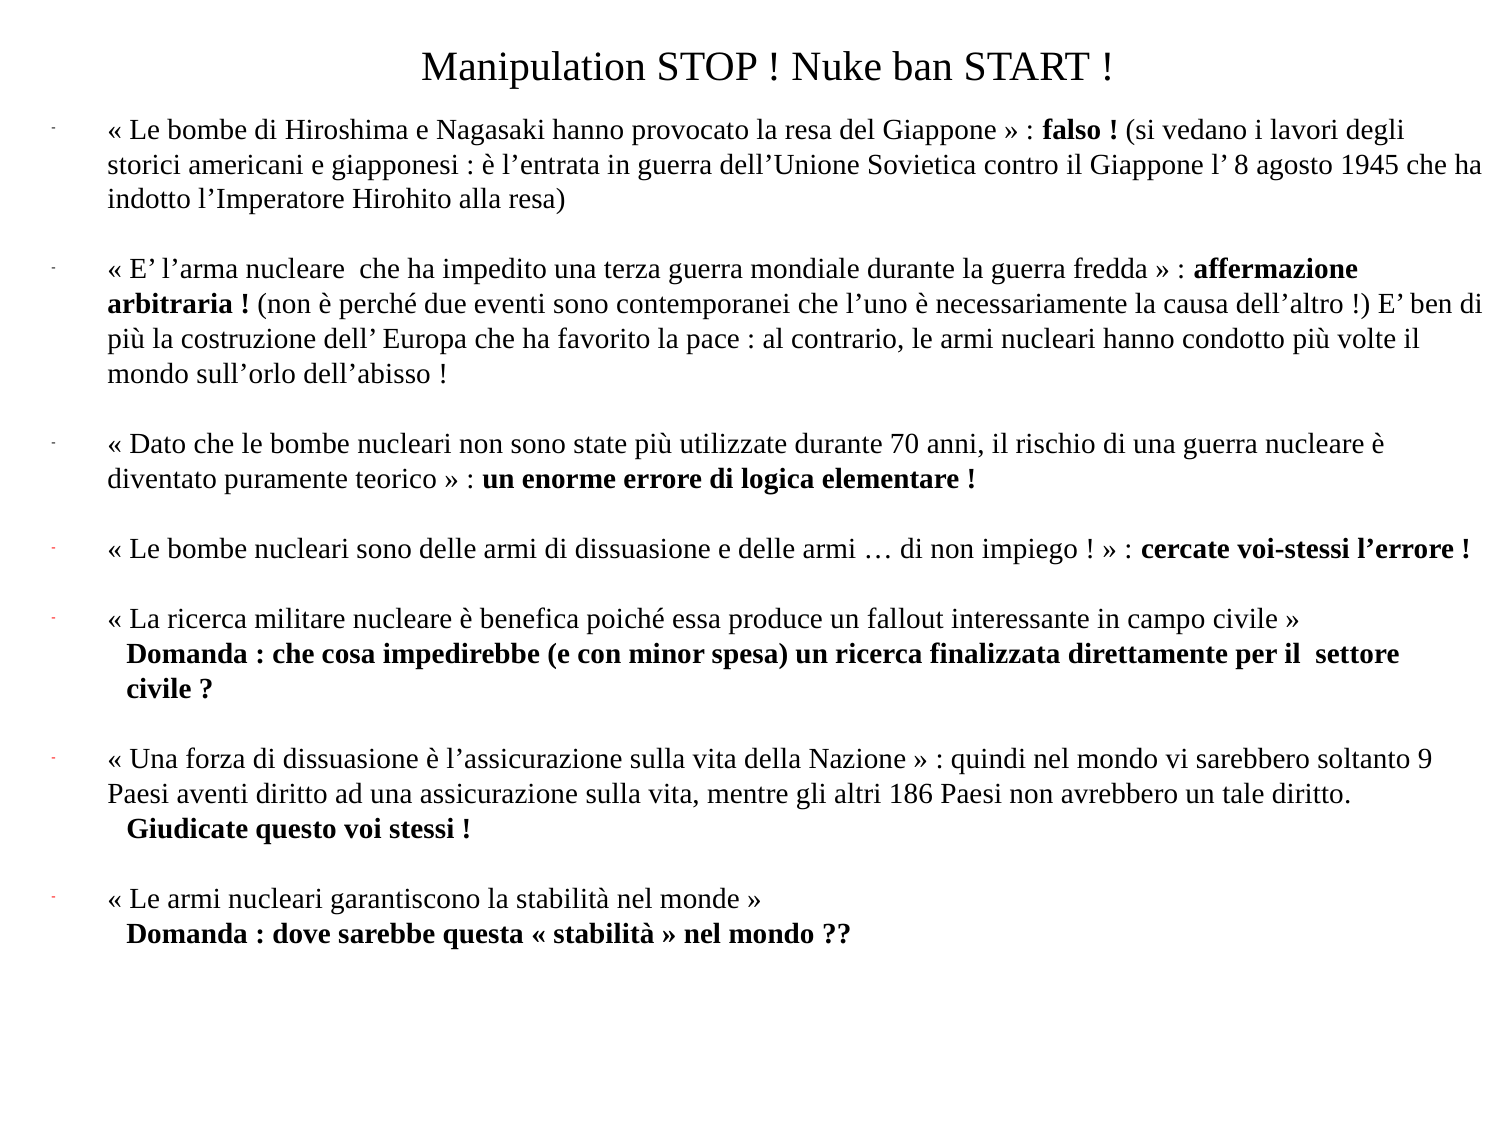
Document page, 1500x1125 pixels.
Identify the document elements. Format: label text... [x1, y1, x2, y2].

text_box Manipulation STOP ! Nuke ban START ! « Le bombe di Hiroshima e Nagasaki hanno provocato la resa del Giappone » : falso ! (si vedano i lavori degli storici americani e giapponesi : è l’entrata in guerra dell’Unione Sovietica contro il Giappone l’ 8 agosto 1945 che ha indotto l’Imperatore Hirohito alla resa) « E’ l’arma nucleare che ha impedito una terza guerra mondiale durante la guerra fredda » : affermazione arbitraria ! (non è perché due eventi sono contemporanei che l’uno è necessariamente la causa dell’altro !) E’ ben di più la costruzione dell’ Europa che ha favorito la pace : al contrario, le armi nucleari hanno condotto più volte il mondo sull’orlo dell’abisso ! « Dato che le bombe nucleari non sono state più utilizzate durante 70 anni, il rischio di una guerra nucleare è diventato puramente teorico » : un enorme errore di logica elementare ! « Le bombe nucleari sono delle armi di dissuasione e delle armi … di non impiego ! » : cercate voi-stessi l’errore ! « La ricerca militare nucleare è benefica poiché essa produce un fallout interessante in campo civile » Domanda : che cosa impedirebbe (e con minor spesa) un ricerca finalizzata direttamente per il settore civile ? « Una forza di dissuasione è l’assicurazione sulla vita della Nazione » : quindi nel mondo vi sarebbero soltanto 9 Paesi aventi diritto ad una assicurazione sulla vita, mentre gli altri 186 Paesi non avrebbero un tale diritto. Giudicate questo voi stessi ! « Le armi nucleari garantiscono la stabilità nel monde » Domanda : dove sarebbe questa « stabilità » nel mondo ?? [36, 31, 1500, 957]
